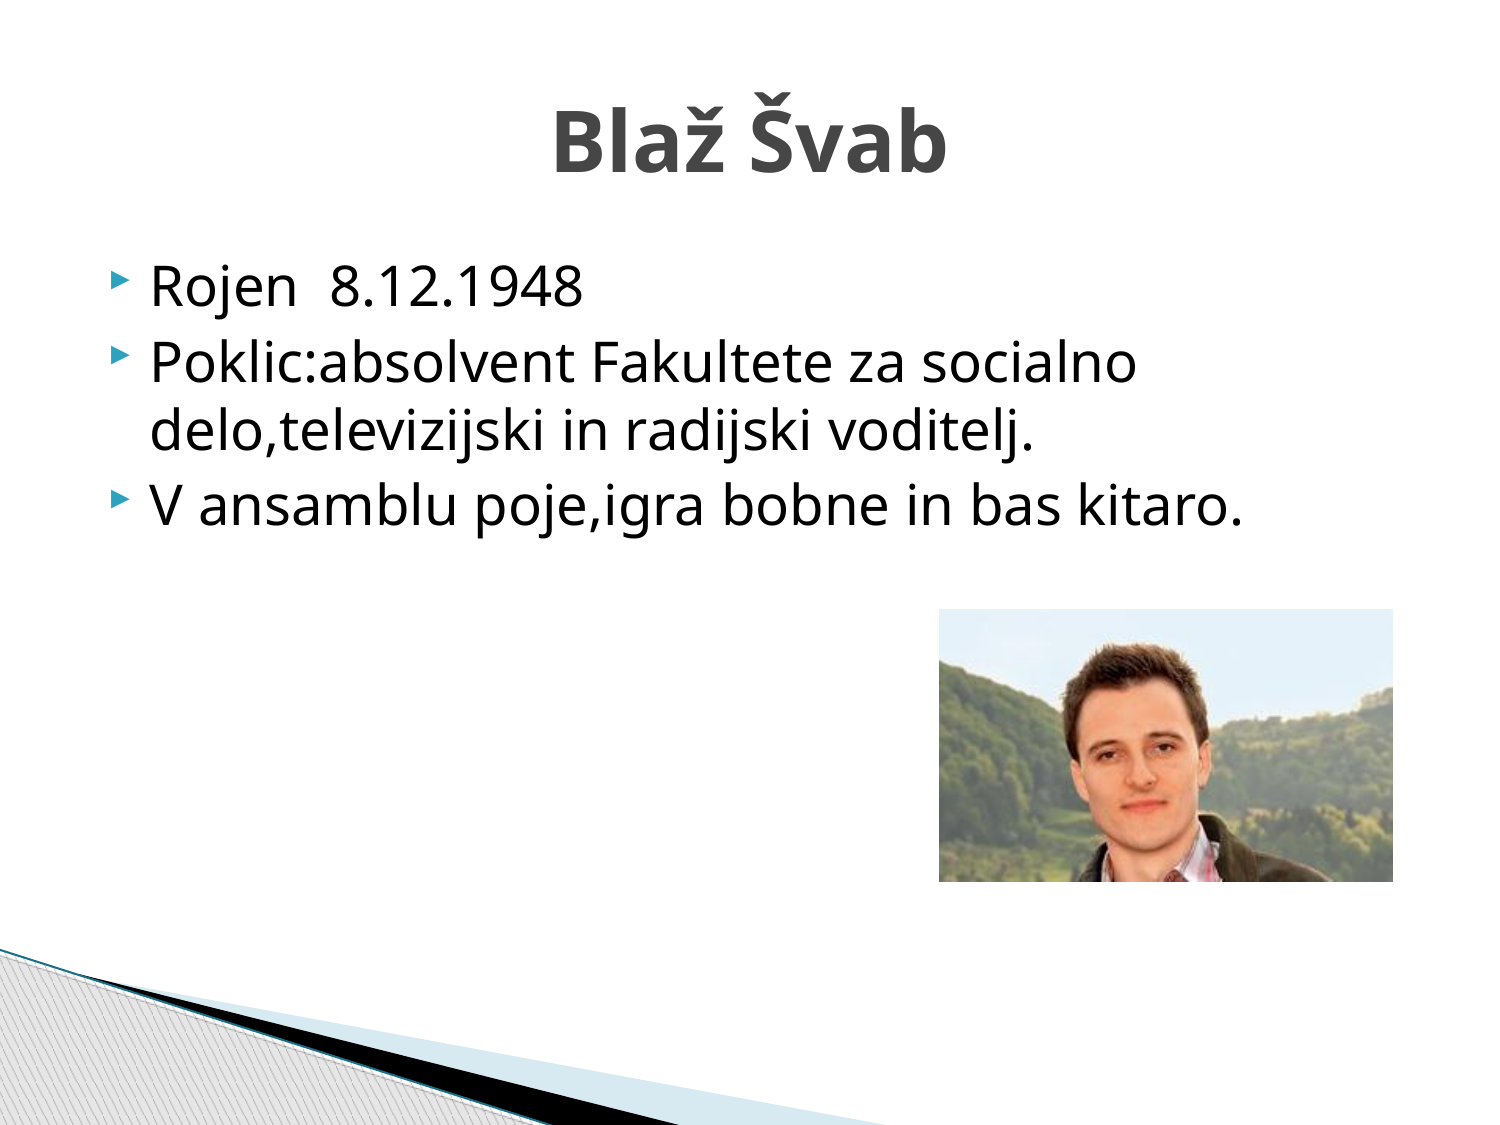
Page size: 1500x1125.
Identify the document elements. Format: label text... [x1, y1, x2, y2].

list Rojen 8.12.1948 Poklic:absolvent Fakultete za socialno delo,televizijski in radijski voditelj. V ansamblu poje,igra bobne in bas kitaro. [75, 242, 1425, 986]
picture [939, 609, 1393, 882]
title Blaž Švab [75, 45, 1425, 233]
